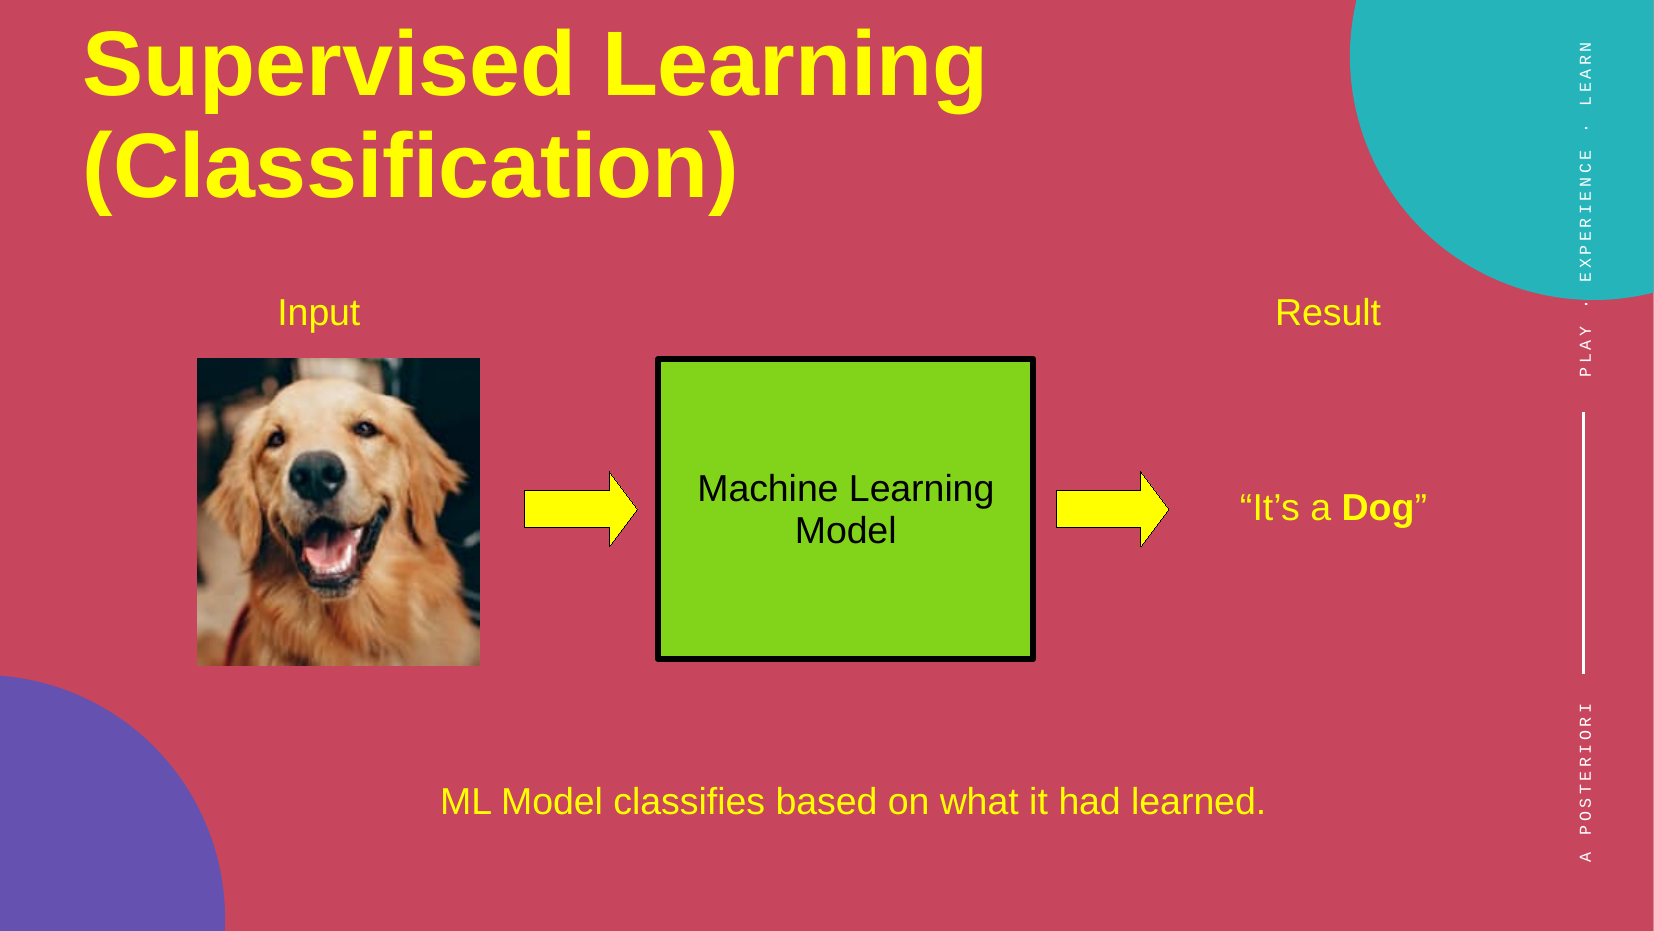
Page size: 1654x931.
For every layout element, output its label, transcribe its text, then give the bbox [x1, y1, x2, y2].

text_box [1056, 471, 1169, 547]
text_box ML Model classifies based on what it had learned. [425, 772, 1282, 830]
text_box Result [1260, 284, 1397, 341]
text_box “It’s a Dog” [1225, 478, 1443, 536]
picture [197, 358, 480, 667]
text_box Machine Learning Model [658, 359, 1034, 660]
text_box Input [262, 284, 376, 341]
text_box [524, 471, 638, 547]
title Supervised Learning (Classification) [82, 12, 1351, 218]
